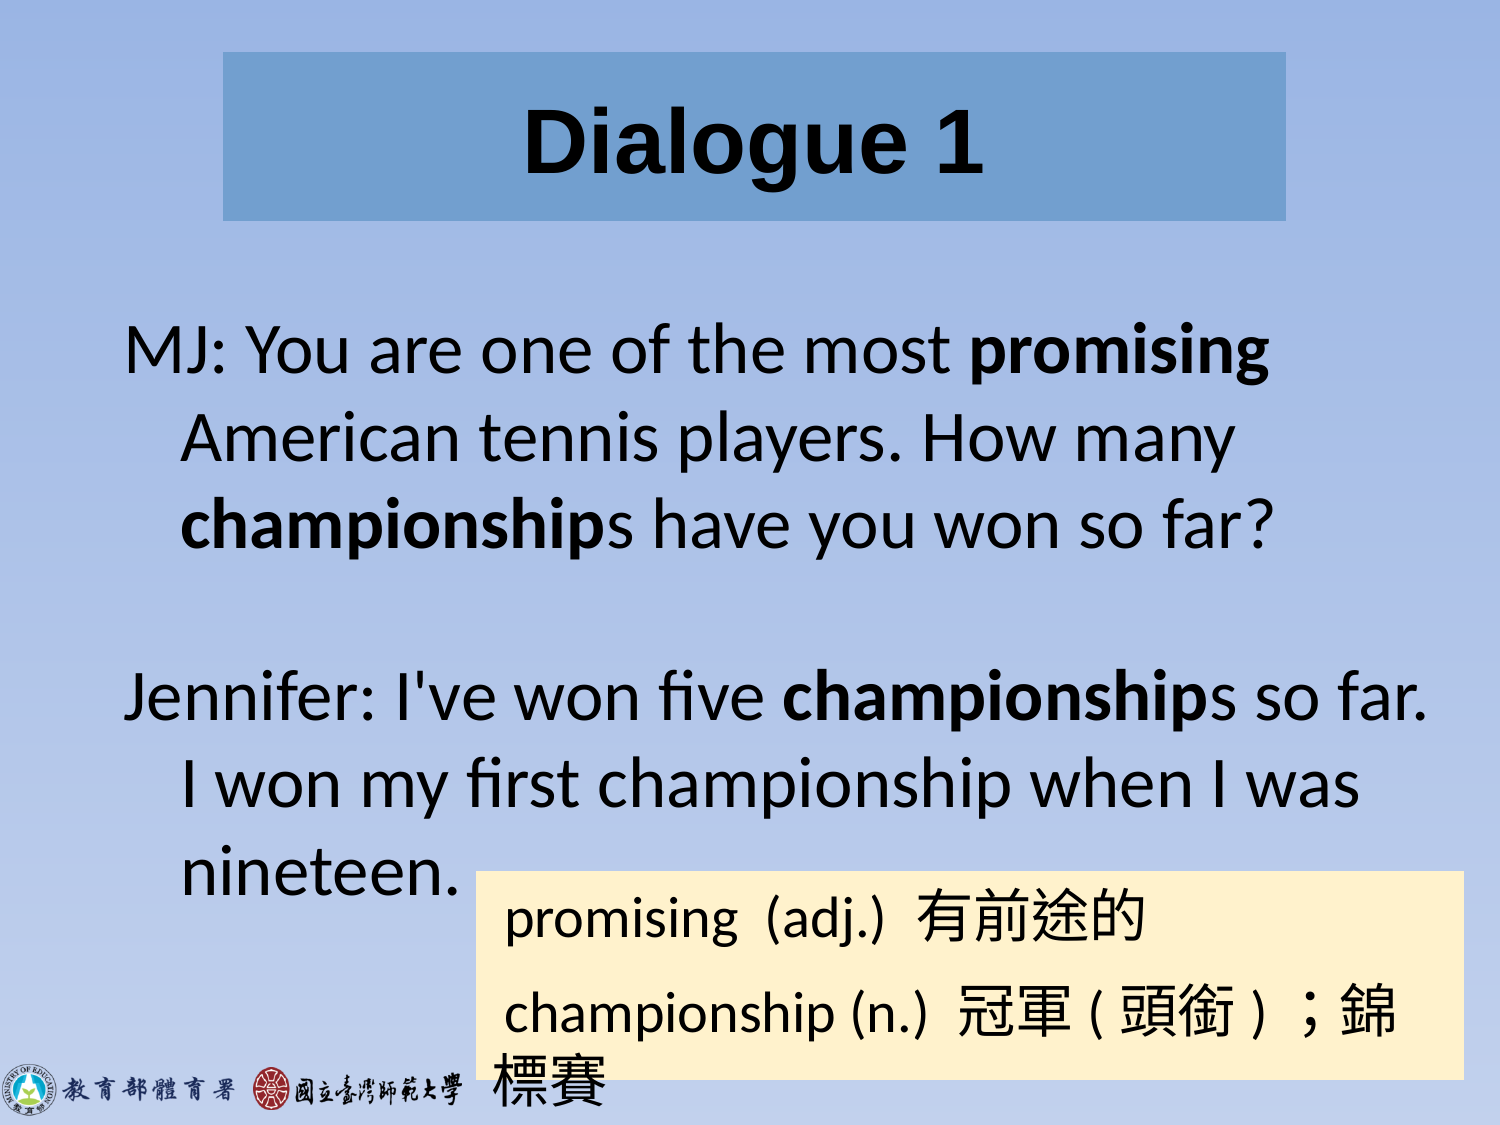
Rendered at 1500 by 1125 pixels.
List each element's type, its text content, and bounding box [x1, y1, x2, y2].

text_box promising (adj.) 有前途的 championship (n.) 冠軍(頭銜)；錦標賽 [476, 871, 1464, 1080]
title Dialogue 1 [79, 42, 1430, 231]
list MJ: You are one of the most promising American tennis players. How many championships have you won so far? Jennifer: I've won five championships so far. I won my first championship when I was nineteen. [52, 293, 1480, 1050]
